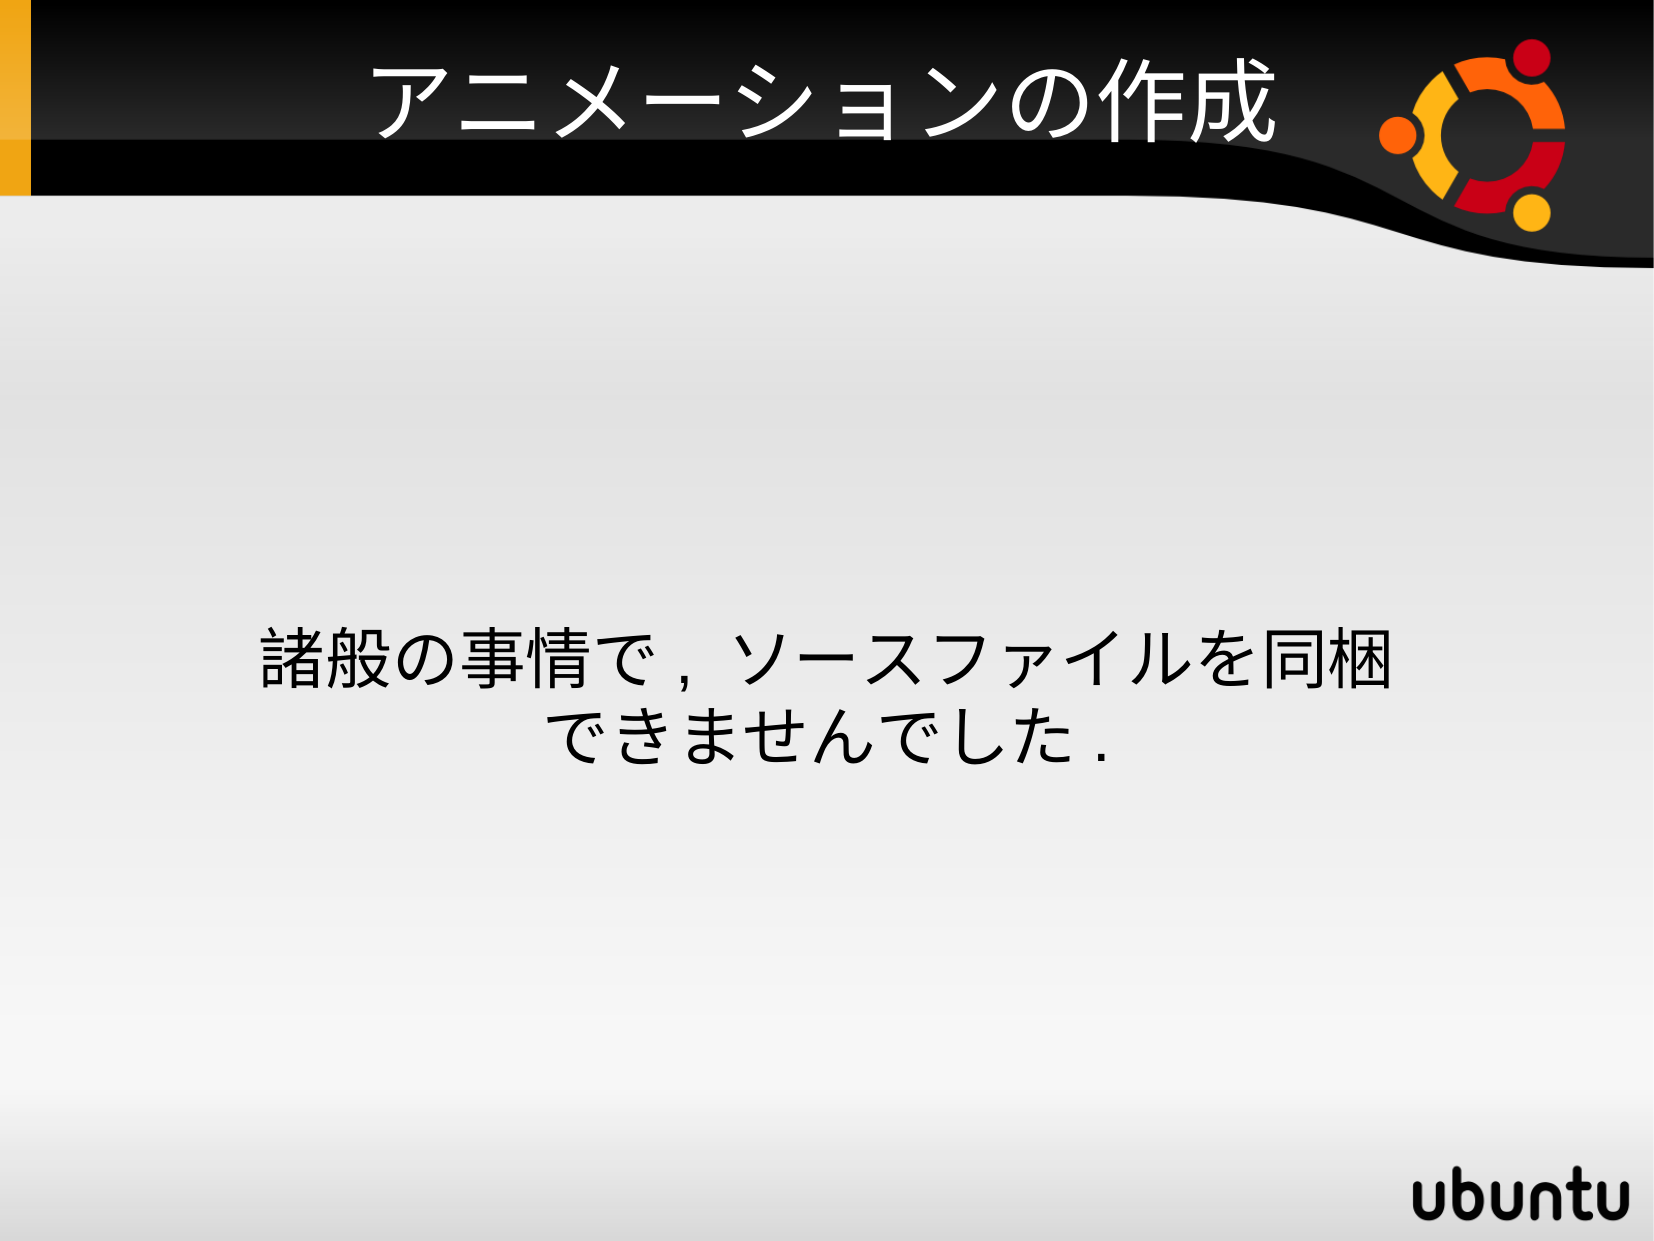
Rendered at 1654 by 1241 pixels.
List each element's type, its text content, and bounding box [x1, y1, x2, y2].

picture [0, 0, 1654, 1241]
title アニメーションの作成 [76, 0, 1565, 208]
subtitle 諸般の事情で, ソースファイルを同梱 できませんでした. [82, 297, 1571, 1102]
